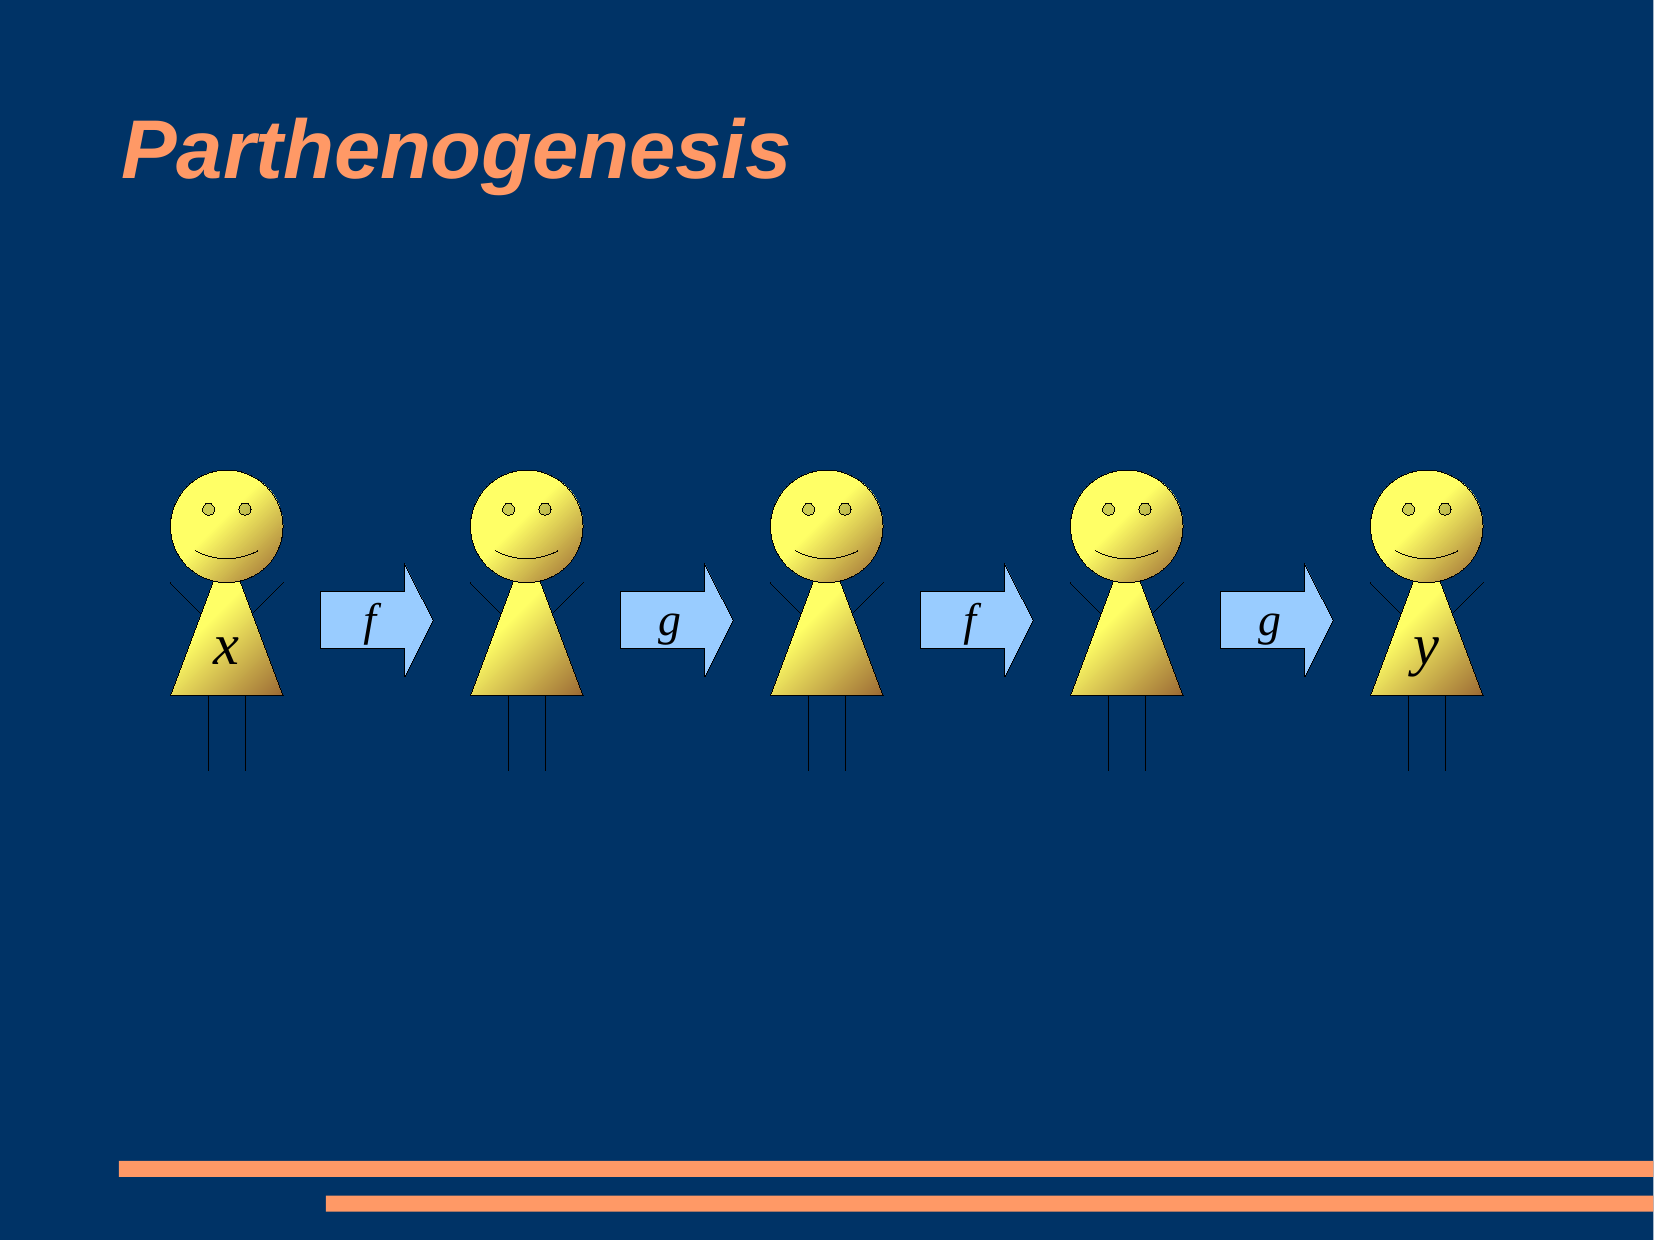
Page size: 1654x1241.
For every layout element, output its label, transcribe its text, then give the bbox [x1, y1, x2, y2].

text_box [1070, 470, 1184, 696]
text_box [1370, 470, 1484, 583]
text_box [470, 470, 584, 696]
text_box [770, 470, 884, 696]
text_box x [170, 581, 284, 696]
text_box f [320, 563, 434, 677]
text_box y [1370, 581, 1484, 696]
text_box f [920, 563, 1034, 677]
text_box g [620, 563, 734, 677]
text_box g [1220, 563, 1334, 677]
title Parthenogenesis [121, 46, 1534, 254]
text_box [170, 470, 284, 583]
